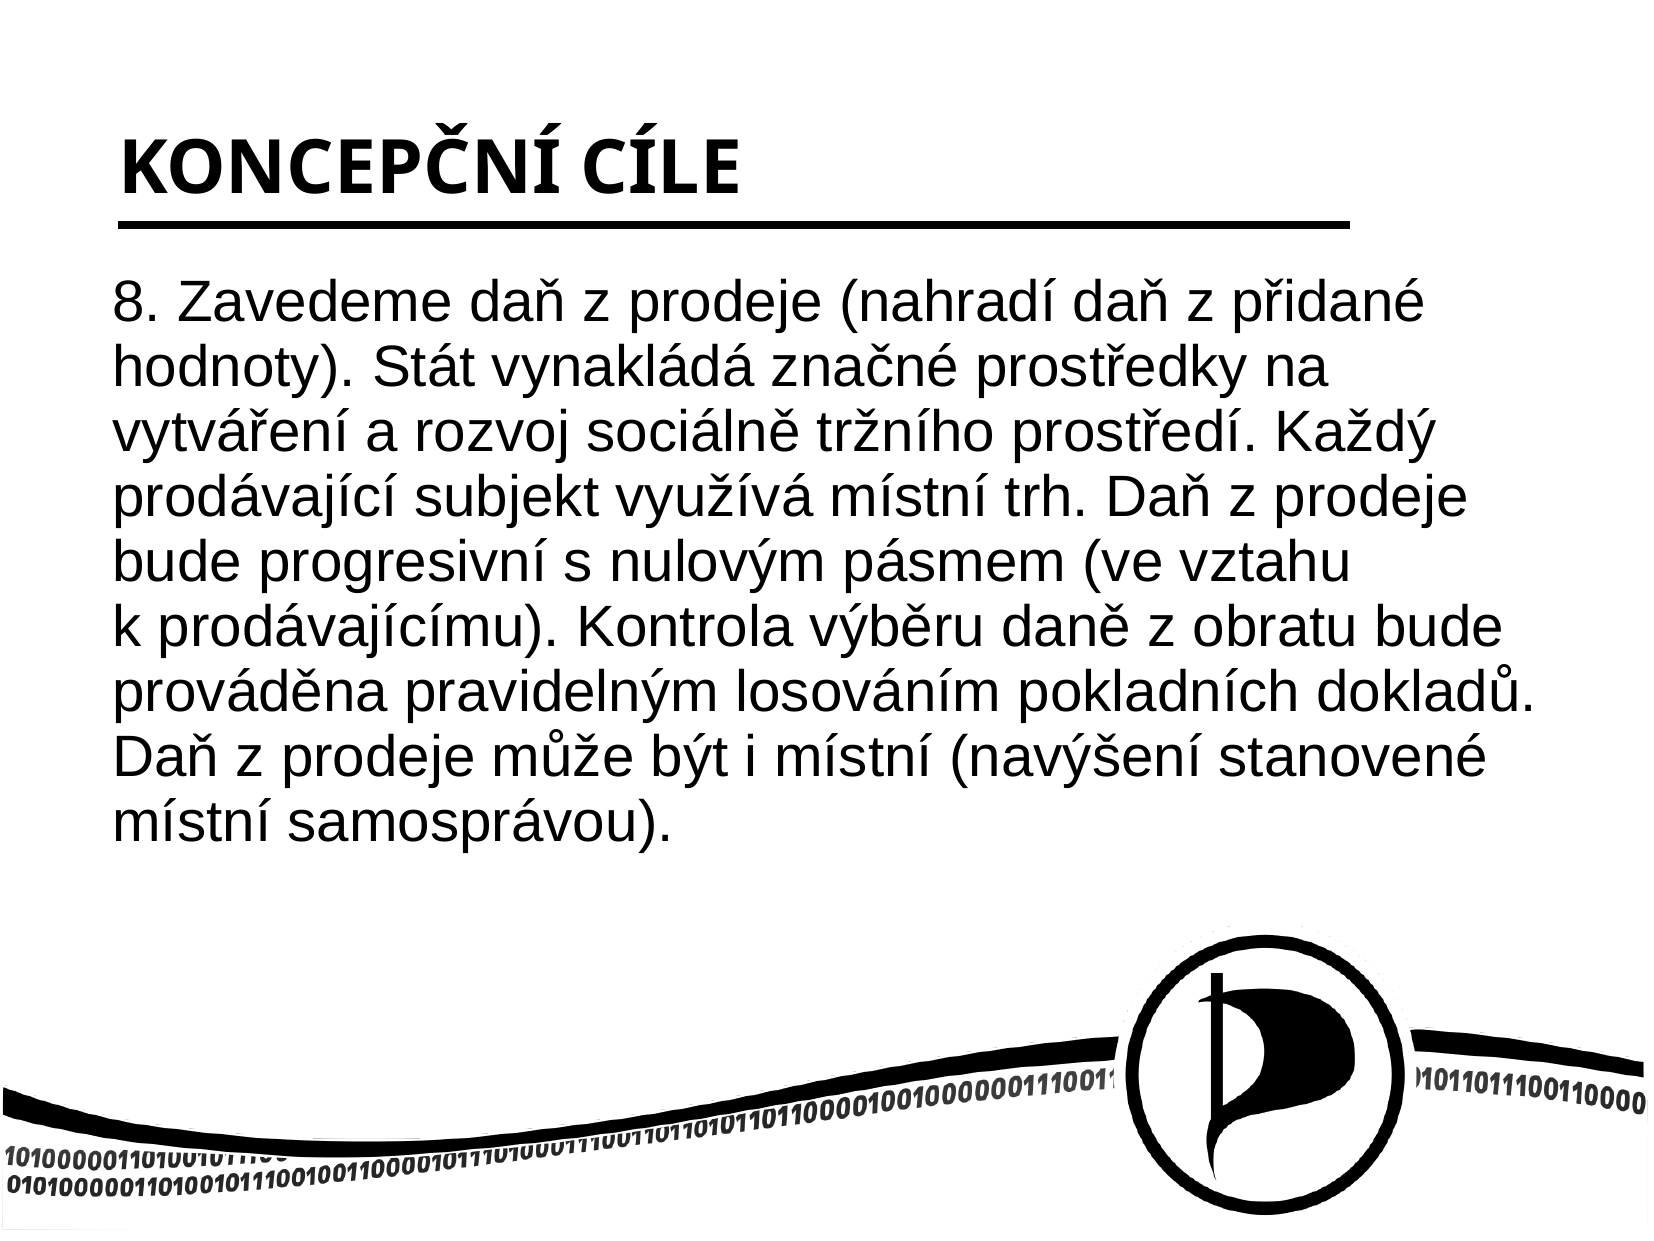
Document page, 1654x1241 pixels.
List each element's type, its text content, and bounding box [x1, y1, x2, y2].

title KONCEPČNÍ CÍLE [118, 22, 1576, 216]
picture [0, 922, 1648, 1230]
list 8. Zavedeme daň z prodeje (nahradí daň z přidané hodnoty). Stát vynakládá značné prostředky na vytváření a rozvoj sociálně tržního prostředí. Každý prodávající subjekt využívá místní trh. Daň z prodeje bude progresivní s nulovým pásmem (ve vztahu k prodávajícímu). Kontrola výběru daně z obratu bude prováděna pravidelným losováním pokladních dokladů. Daň z prodeje může být i místní (navýšení stanovené místní samosprávou). [112, 268, 1576, 1088]
